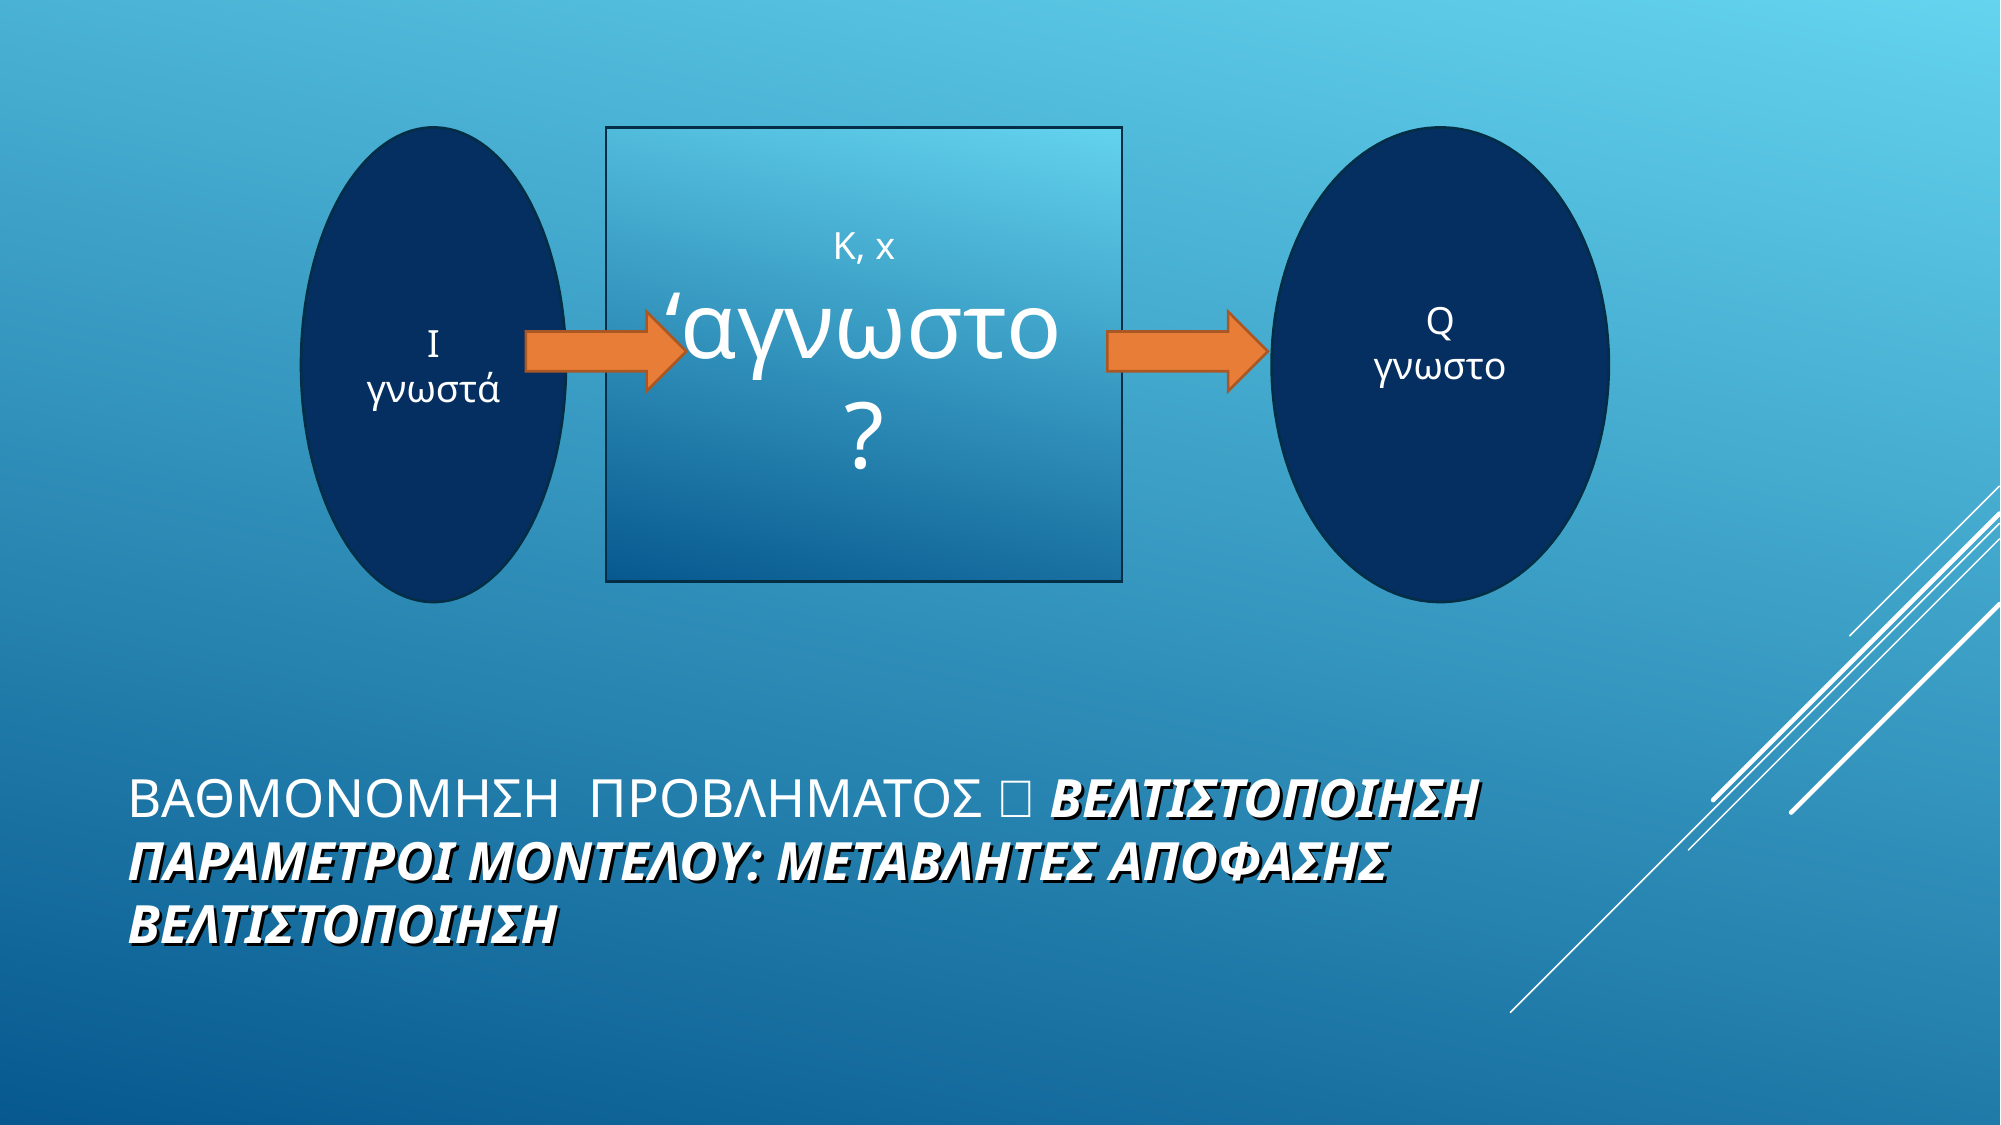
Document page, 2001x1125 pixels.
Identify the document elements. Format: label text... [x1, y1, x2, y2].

text_box [525, 311, 687, 392]
text_box Q γνωστο [1271, 127, 1609, 603]
title Βαθμονομηση προβληματοσ  βελτιστοποιηση Παραμετροι μοντελου: μεταβλητεσ αποφασησ βελτιστοποιηση [112, 736, 1513, 984]
text_box I γνωστά [300, 127, 566, 603]
text_box [1107, 311, 1268, 392]
text_box K, x ‘αγνωστο ? [606, 127, 1122, 582]
